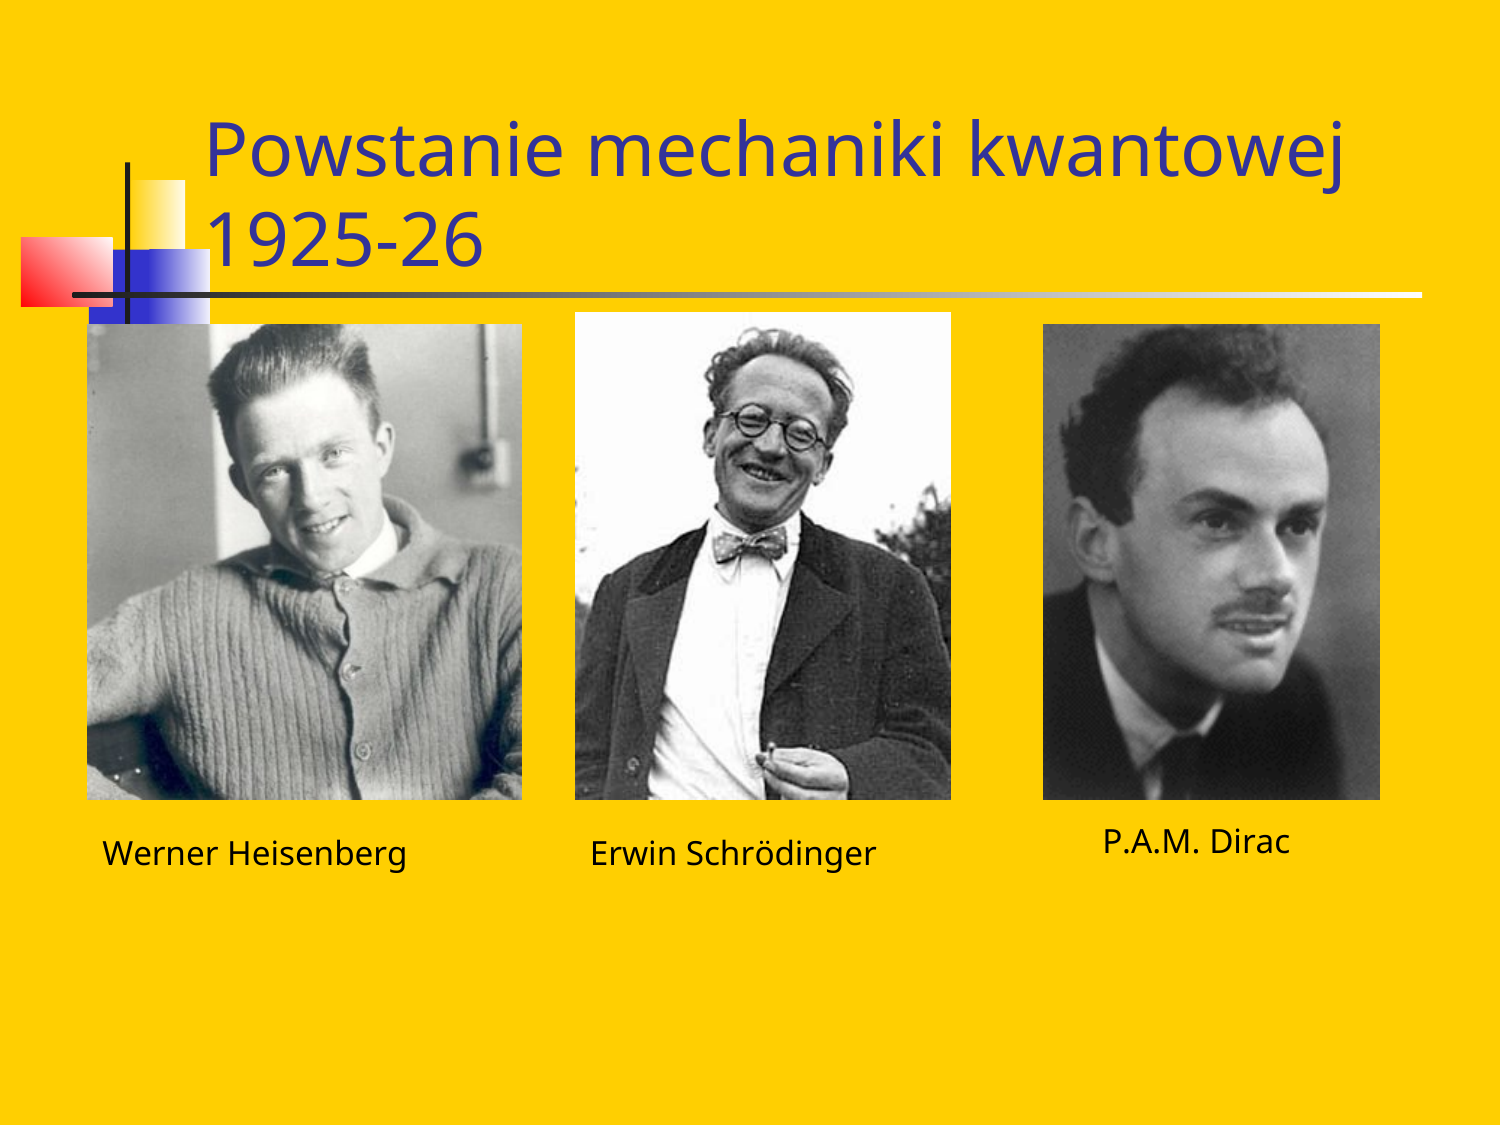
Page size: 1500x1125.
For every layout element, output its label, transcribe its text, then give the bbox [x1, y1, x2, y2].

text_box Erwin Schrödinger [574, 824, 963, 881]
text_box Werner Heisenberg [87, 824, 526, 881]
text_box P.A.M. Dirac [1087, 812, 1438, 868]
picture [87, 324, 522, 801]
title Powstanie mechaniki kwantowej 1925-26 [188, 93, 1468, 289]
picture [1043, 324, 1380, 801]
picture [575, 312, 951, 801]
